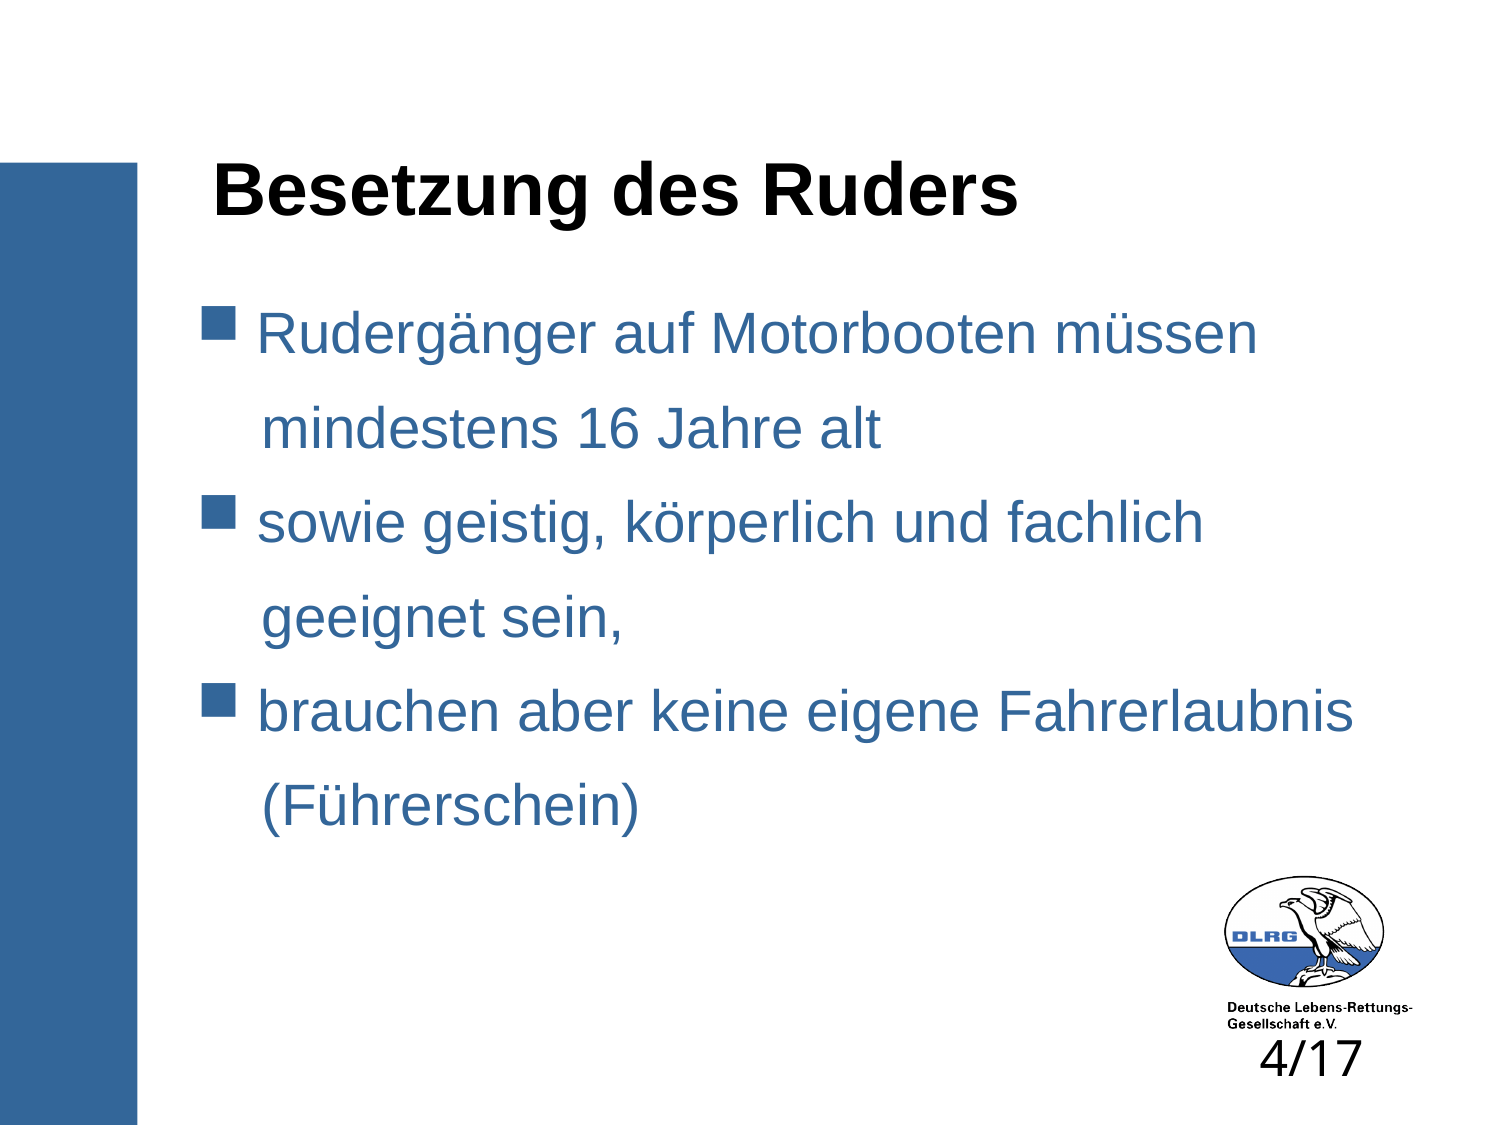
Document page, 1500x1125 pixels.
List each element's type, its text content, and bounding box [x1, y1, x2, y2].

picture [1224, 874, 1413, 1030]
text_box Besetzung des Ruders [197, 132, 1036, 239]
text_box Rudergänger auf Motorbooten müssen mindestens 16 Jahre alt sowie geistig, körperlich und fachlich geeignet sein, brauchen aber keine eigene Fahrerlaubnis (Führerschein)‏ [182, 263, 1482, 864]
text_box <Nummer>/17 [1244, 1019, 1500, 1098]
